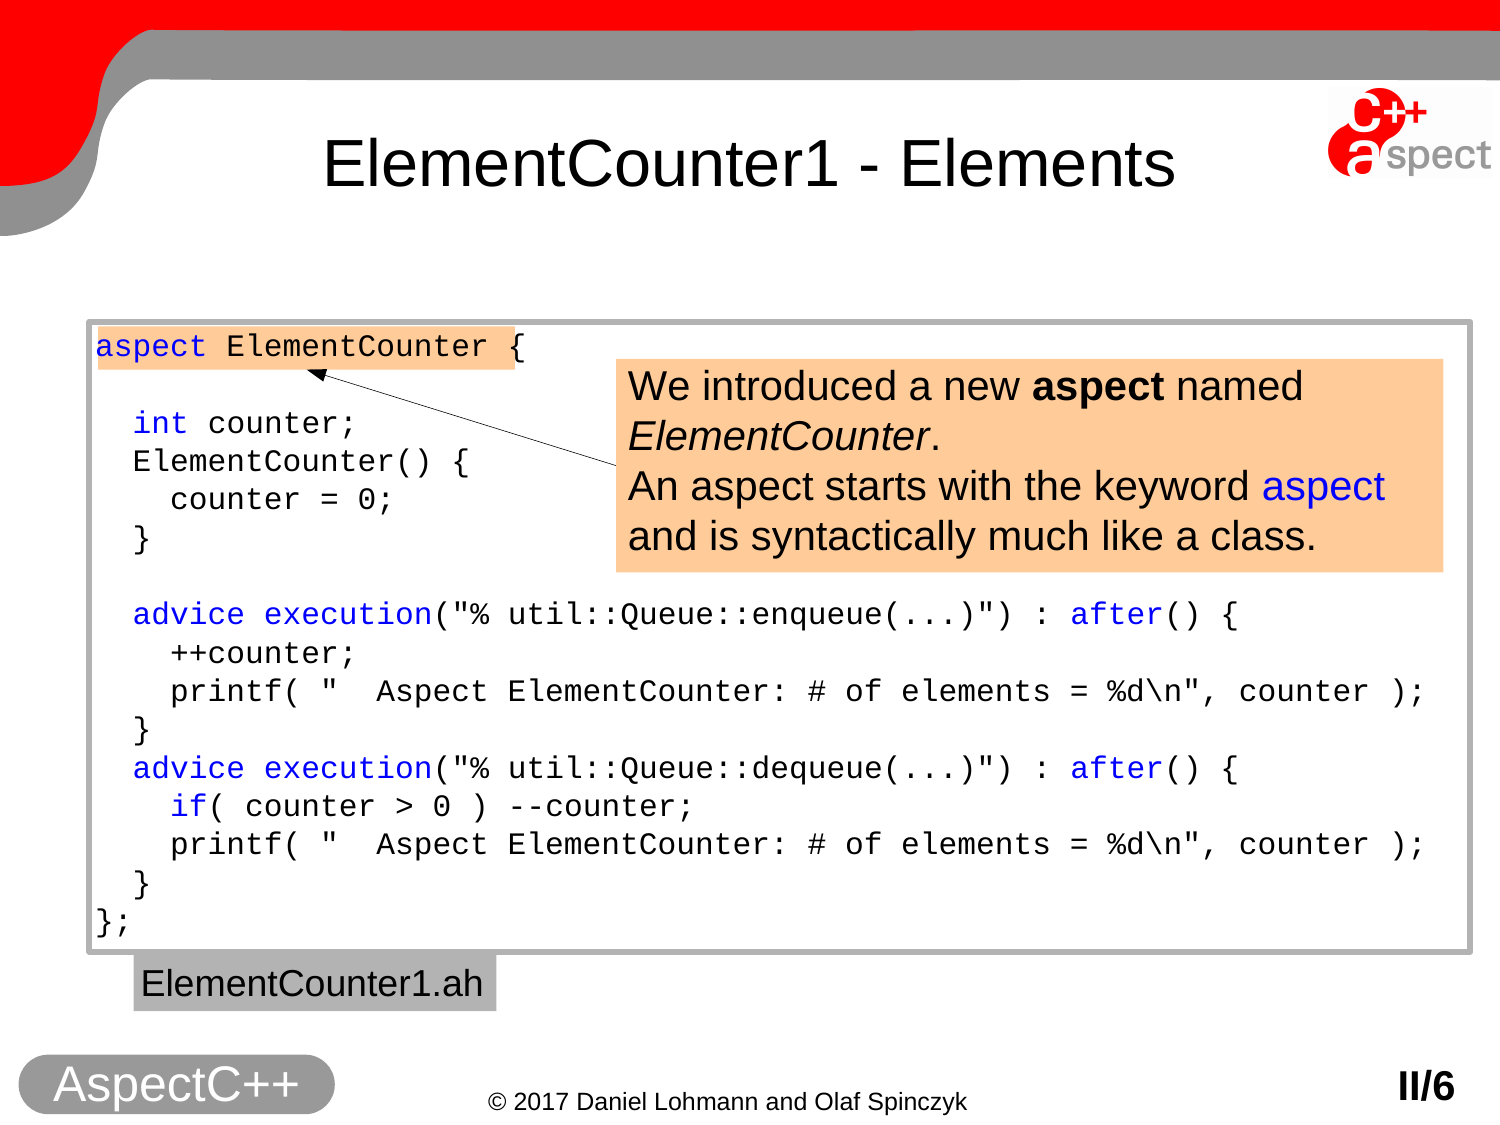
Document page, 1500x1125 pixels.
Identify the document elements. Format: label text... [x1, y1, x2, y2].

text_box ElementCounter1.ah [133, 951, 497, 1009]
text_box We introduced a new aspect named ElementCounter. An aspect starts with the keyword aspect and is syntactically much like a class. [616, 358, 1444, 573]
title ElementCounter1 - Elements [112, 98, 1388, 223]
text_box aspect ElementCounter { int counter; ElementCounter() { counter = 0; } advice execution("% util::Queue::enqueue(...)") : after() { ++counter; printf( " Aspect ElementCounter: # of elements = %d\n", counter ); } advice execution("% util::Queue::dequeue(...)") : after() { if( counter > 0 ) --counter; printf( " Aspect ElementCounter: # of elements = %d\n", counter ); } }; [89, 321, 1471, 952]
